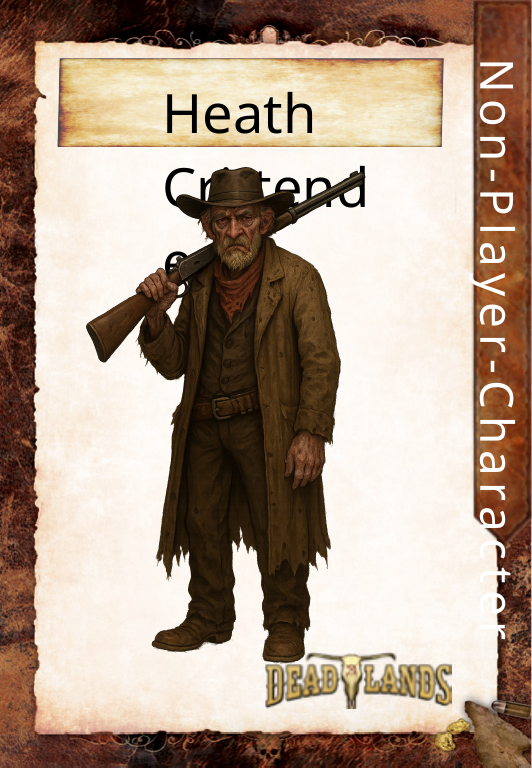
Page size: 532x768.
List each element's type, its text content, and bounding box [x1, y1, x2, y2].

picture [0, 0, 532, 768]
text_box Non-Player-Character [398, 43, 532, 409]
text_box Heath Crittenden [147, 68, 398, 155]
